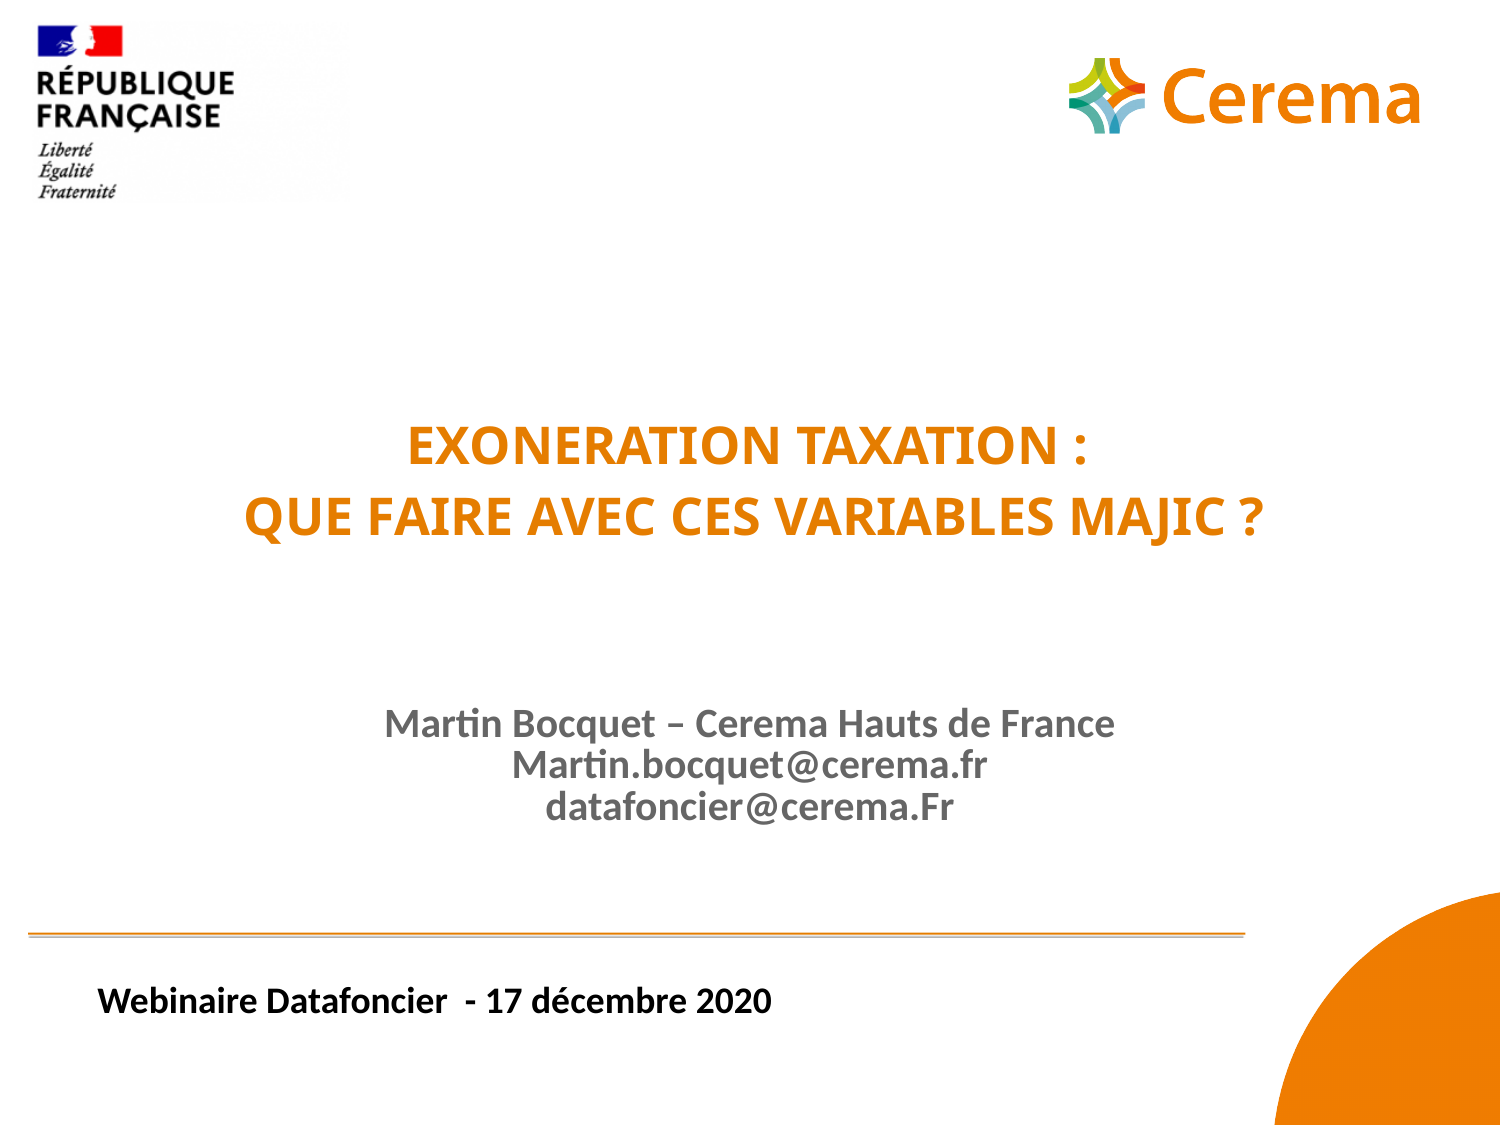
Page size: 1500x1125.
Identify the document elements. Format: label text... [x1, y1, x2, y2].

text_box Webinaire Datafoncier - 17 décembre 2020 [82, 968, 990, 1029]
text_box Martin Bocquet – Cerema Hauts de France Martin.bocquet@cerema.fr datafoncier@cerema.Fr [0, 698, 1500, 839]
picture [1031, 21, 1457, 171]
picture [32, 21, 350, 203]
text_box Exoneration Taxation : que faire avec ces variables Majic ? [4, 373, 1500, 587]
picture [1272, 891, 1500, 1125]
